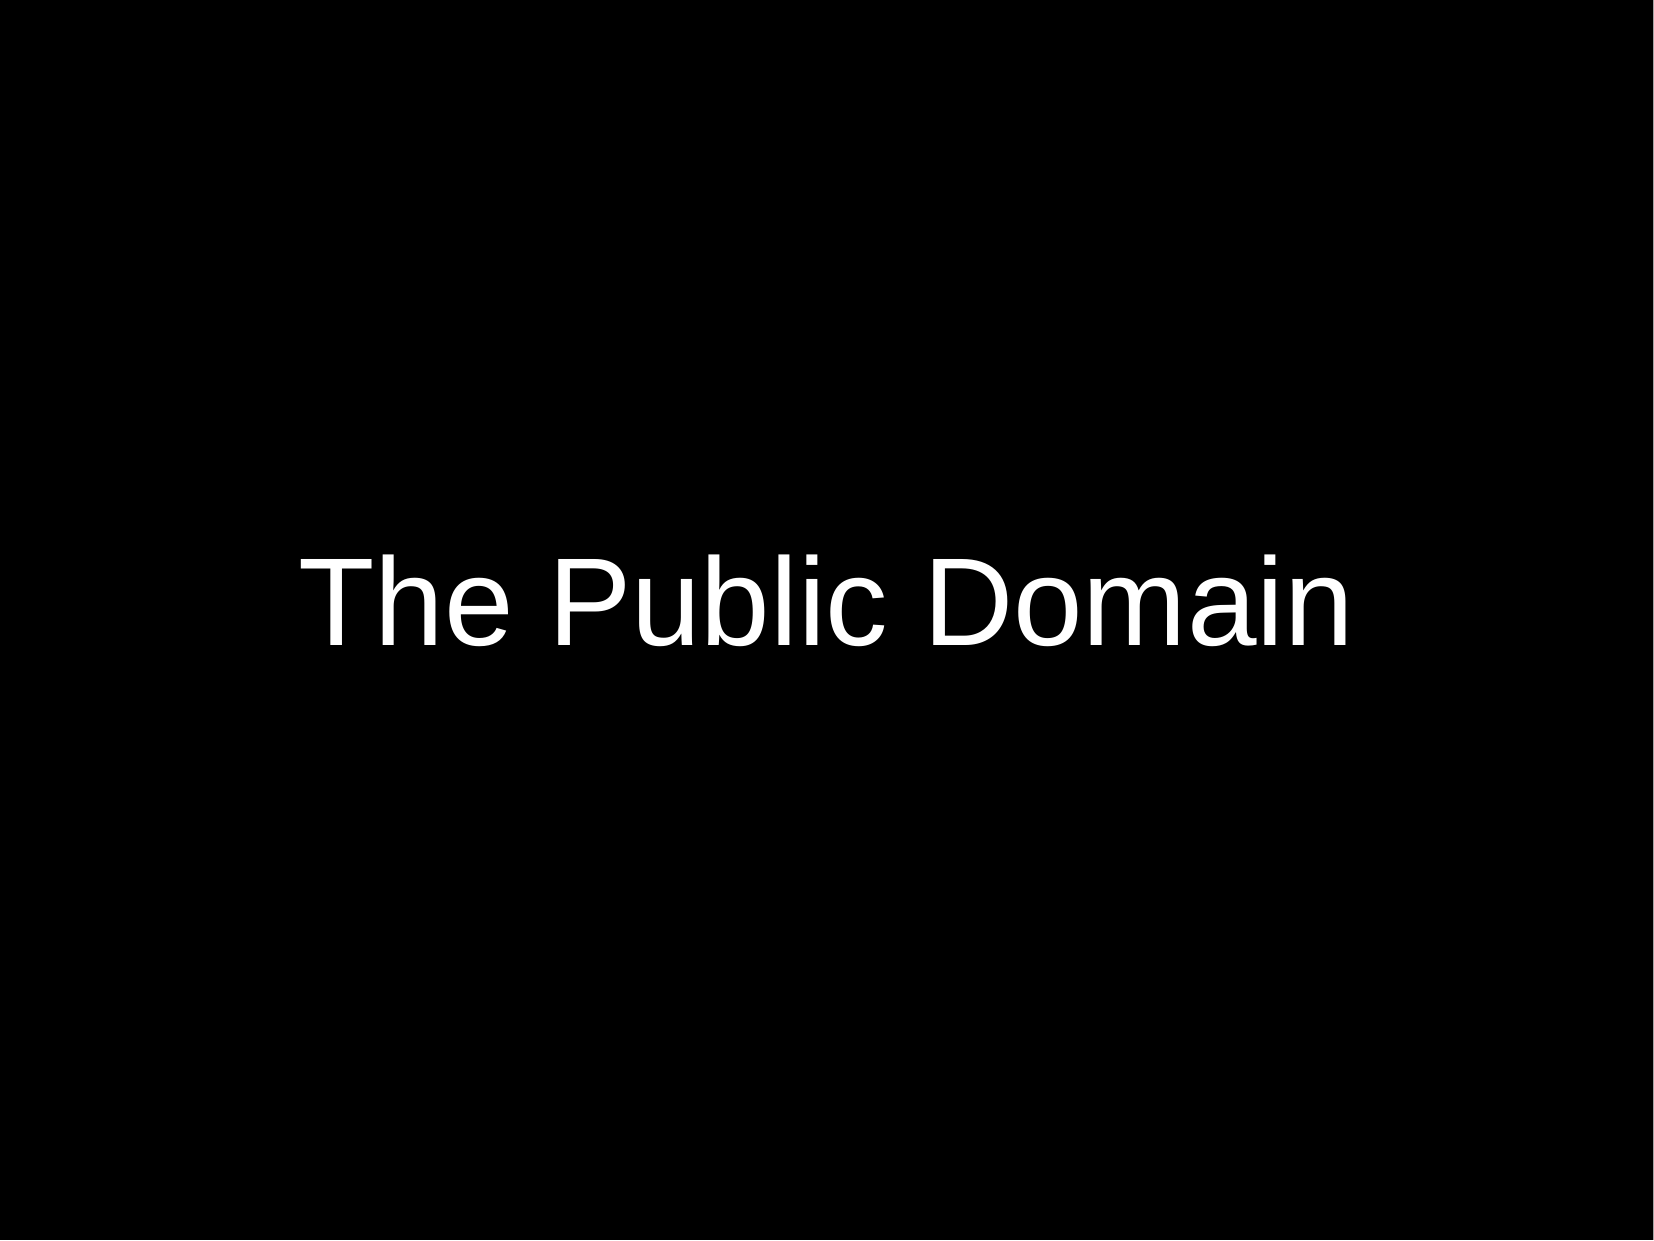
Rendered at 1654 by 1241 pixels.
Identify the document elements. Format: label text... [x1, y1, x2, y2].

text_box The Public Domain [283, 524, 1370, 680]
